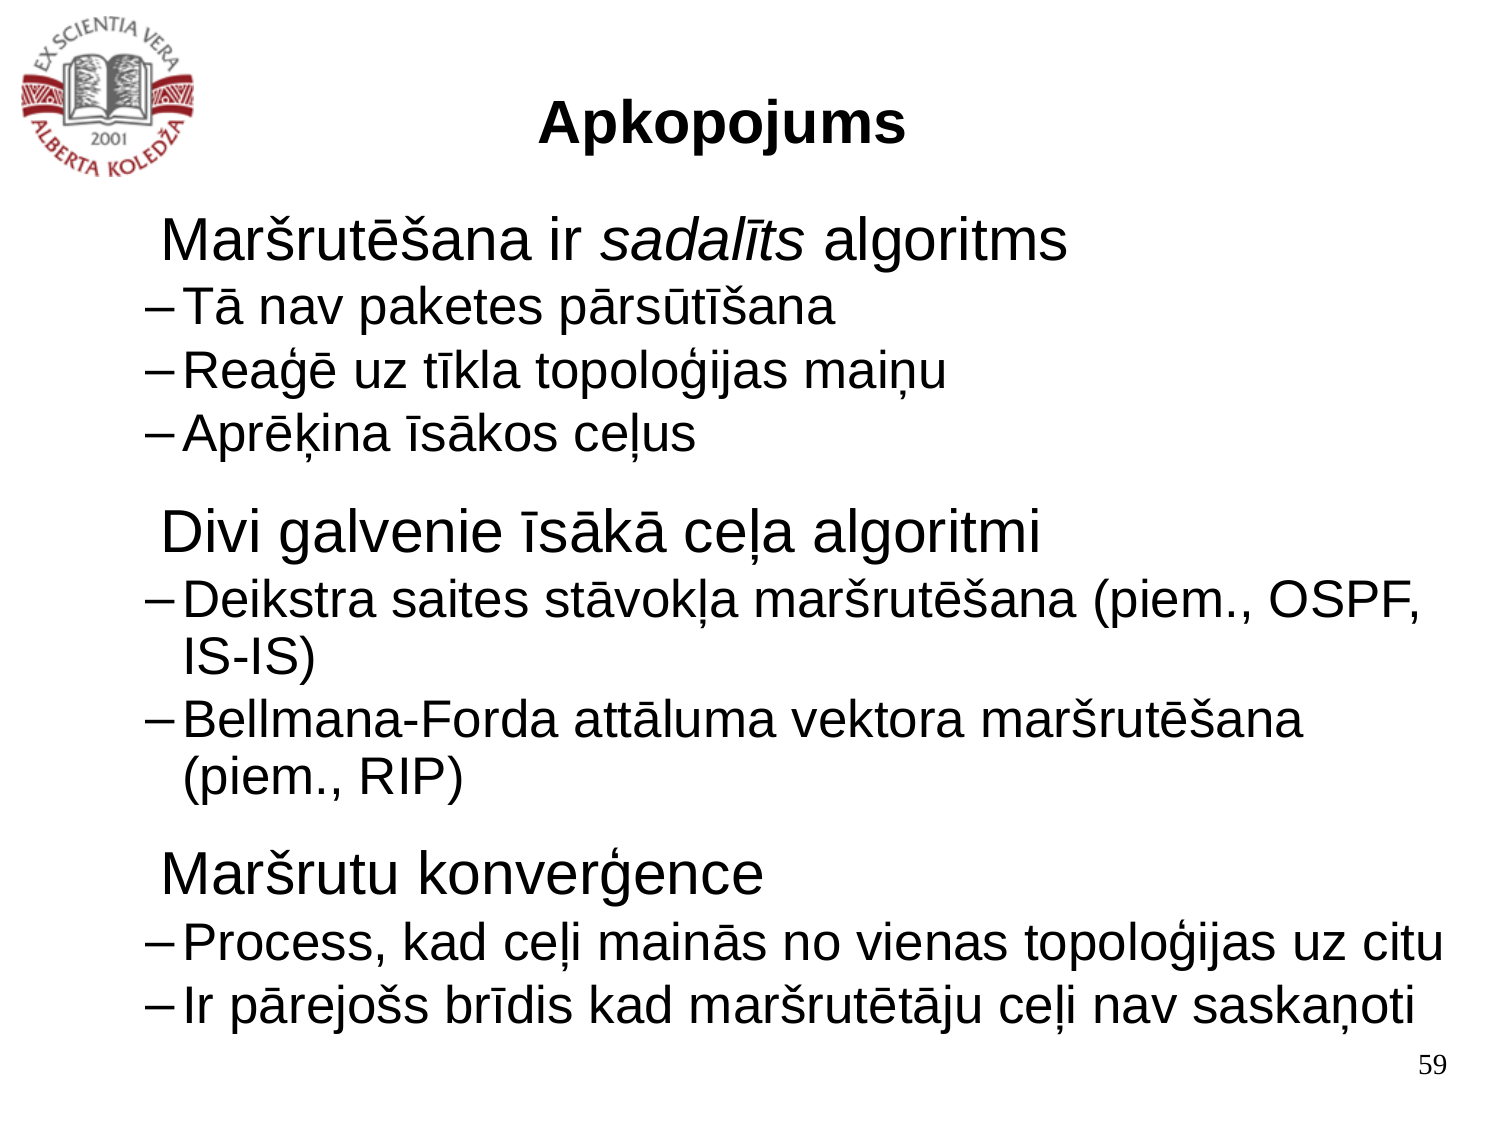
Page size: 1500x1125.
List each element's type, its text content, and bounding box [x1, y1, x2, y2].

list Maršrutēšana ir sadalīts algoritms Tā nav paketes pārsūtīšana Reaģē uz tīkla topoloģijas maiņu Aprēķina īsākos ceļus Divi galvenie īsākā ceļa algoritmi Deikstra saites stāvokļa maršrutēšana (piem., OSPF, IS-IS) Bellmana-Forda attāluma vektora maršrutēšana (piem., RIP) Maršrutu konverģence Process, kad ceļi mainās no vienas topoloģijas uz citu Ir pārejošs brīdis kad maršrutētāju ceļi nav saskaņoti [74, 200, 1463, 1101]
picture [21, 16, 194, 177]
title Apkopojums [50, 62, 1374, 175]
